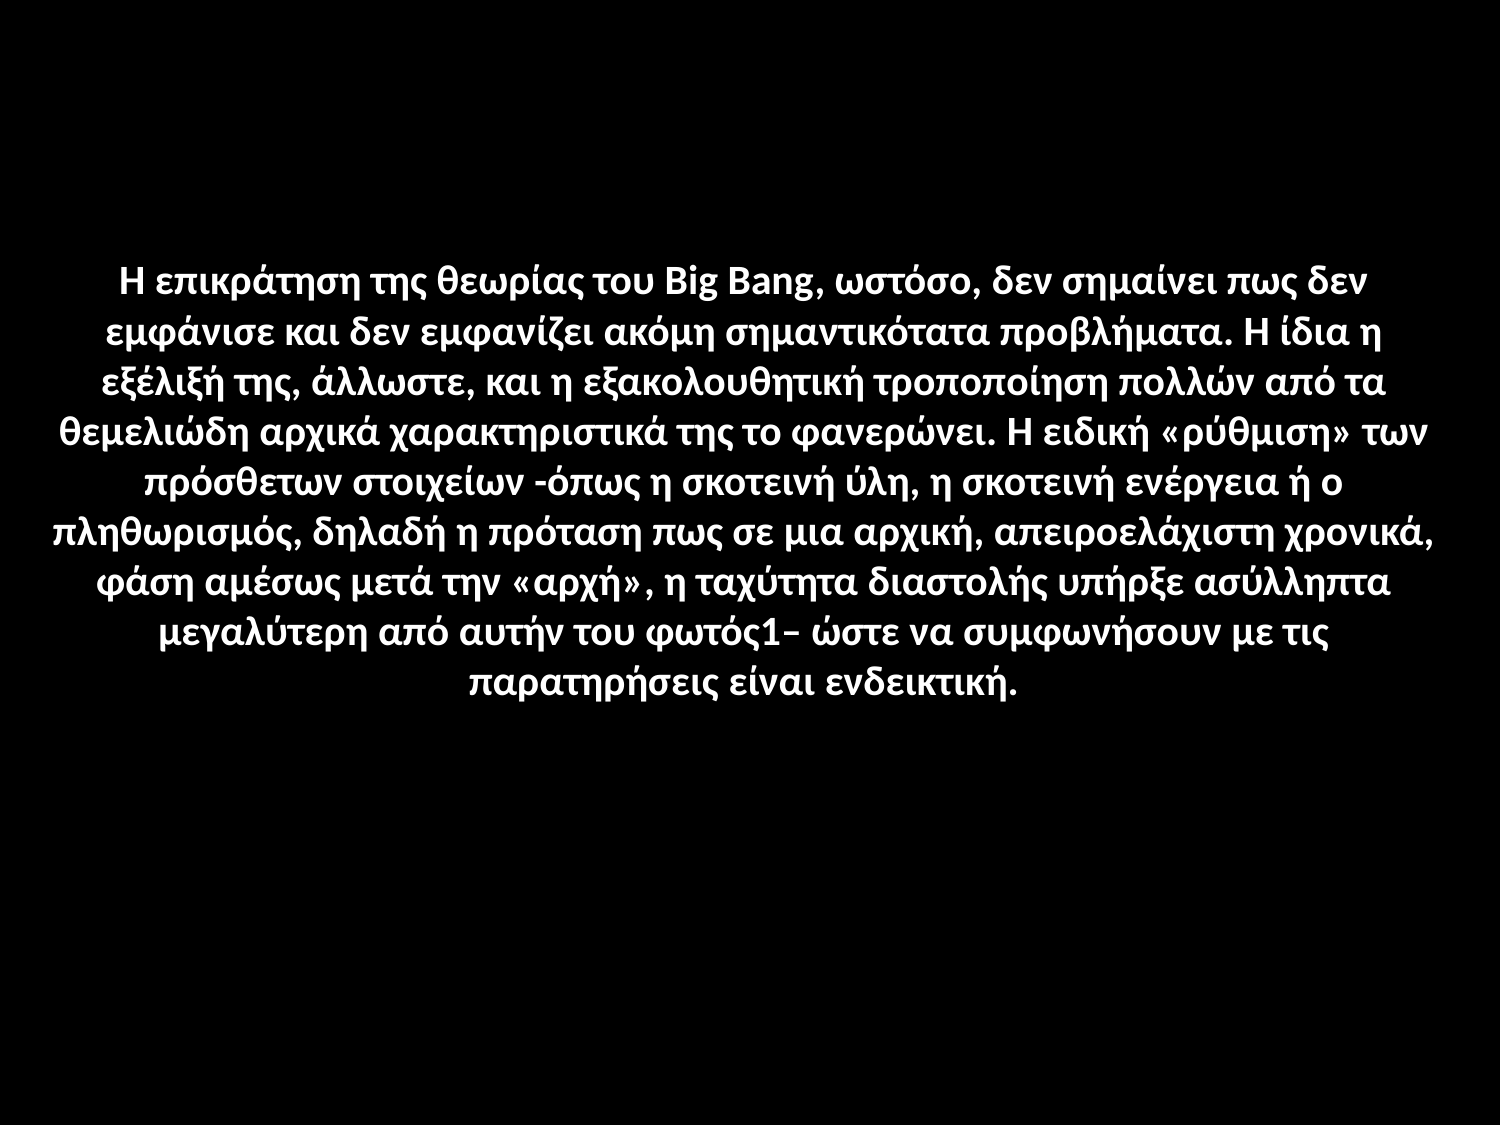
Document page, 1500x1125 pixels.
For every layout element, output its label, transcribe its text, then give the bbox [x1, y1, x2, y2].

text_box Η επικράτηση της θεωρίας του Big Bang, ωστόσο, δεν σημαίνει πως δεν εμφάνισε και δεν εμφανίζει ακόμη σημαντικότατα προβλήματα. Η ίδια η εξέλιξή της, άλλωστε, και η εξακολουθητική τροποποίηση πολλών από τα θεμελιώδη αρχικά χαρακτηριστικά της το φανερώνει. Η ειδική «ρύθμιση» των πρόσθετων στοιχείων -όπως η σκοτεινή ύλη, η σκοτεινή ενέργεια ή ο πληθωρισμός, δηλαδή η πρόταση πως σε μια αρχική, απειροελάχιστη χρονικά, φάση αμέσως μετά την «αρχή», η ταχύτητα διαστολής υπήρξε ασύλληπτα μεγαλύτερη από αυτήν του φωτός1– ώστε να συμφωνήσουν με τις παρατηρήσεις είναι ενδεικτική. [35, 246, 1454, 762]
